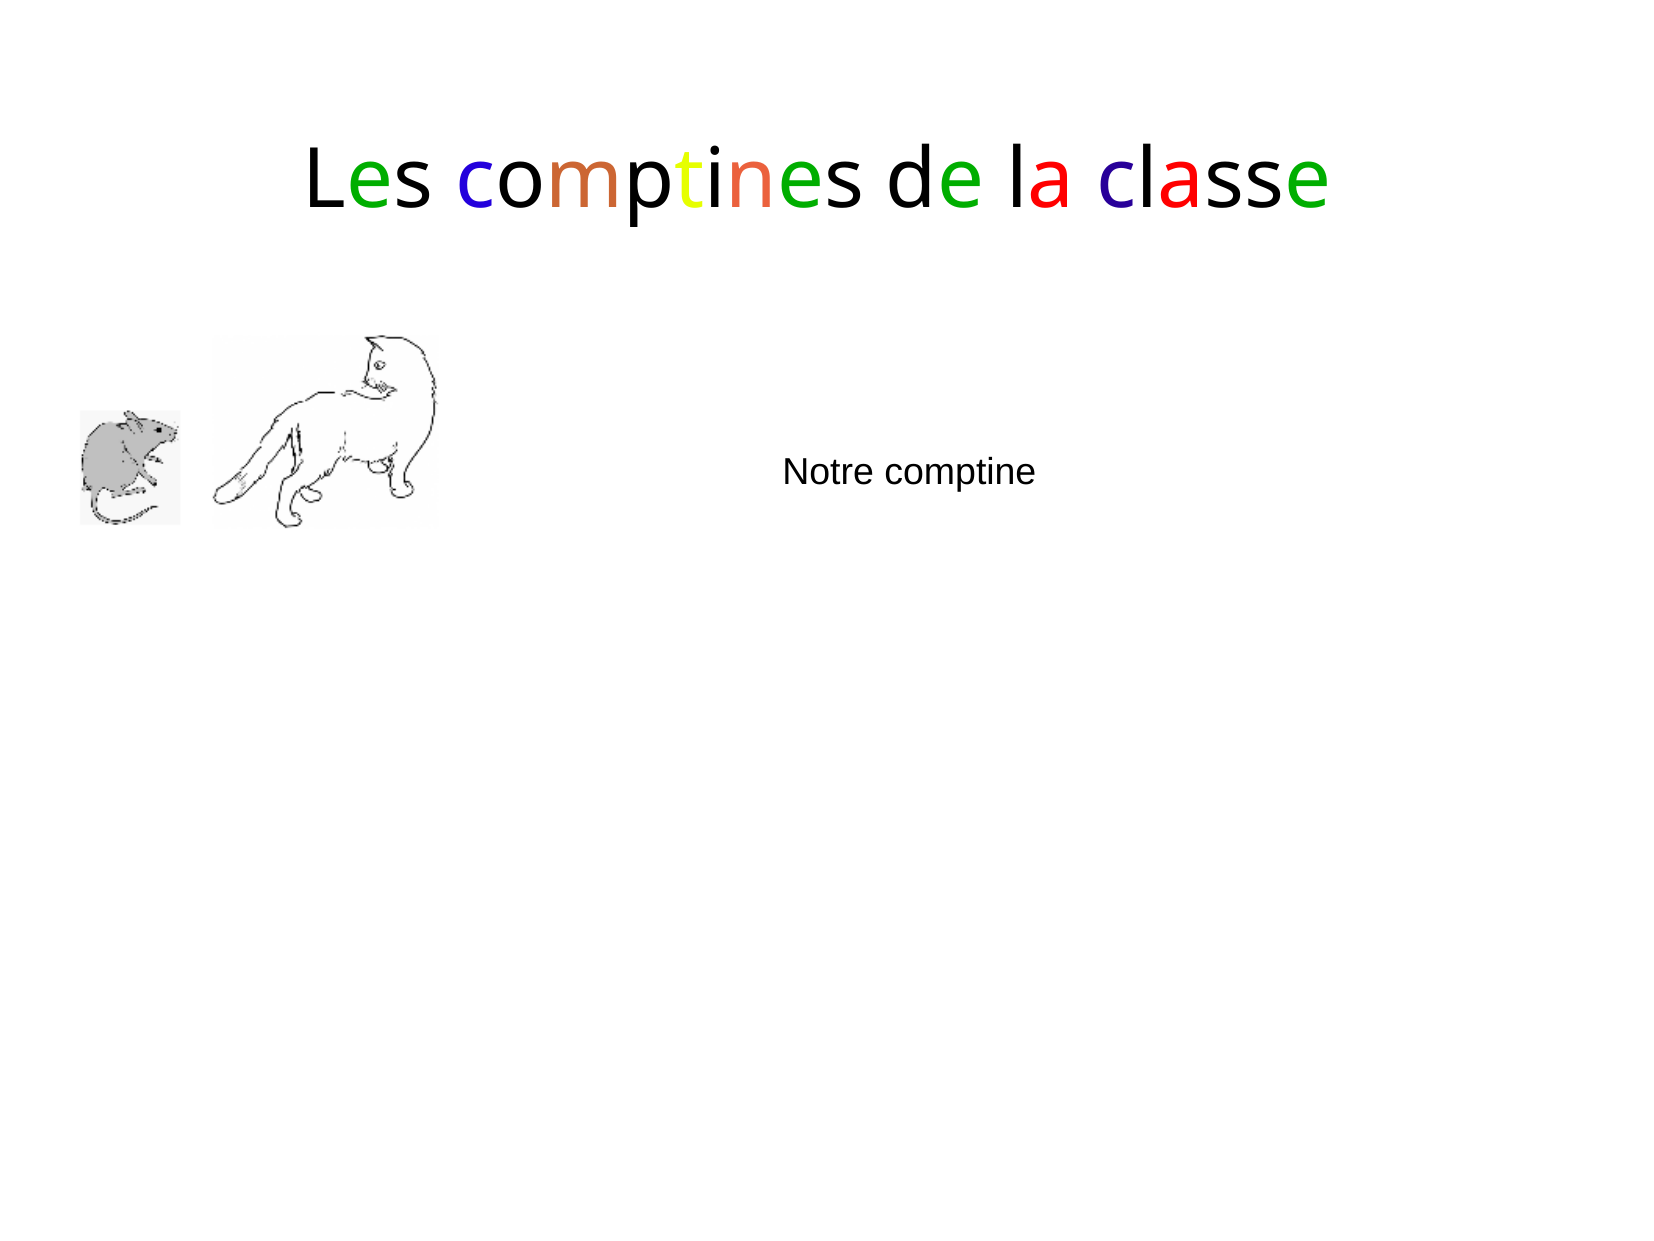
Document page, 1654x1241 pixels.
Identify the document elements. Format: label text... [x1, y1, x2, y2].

text_box Notre comptine [767, 442, 1052, 500]
picture [57, 306, 443, 562]
text_box Les comptines de la classe [287, 111, 1388, 237]
